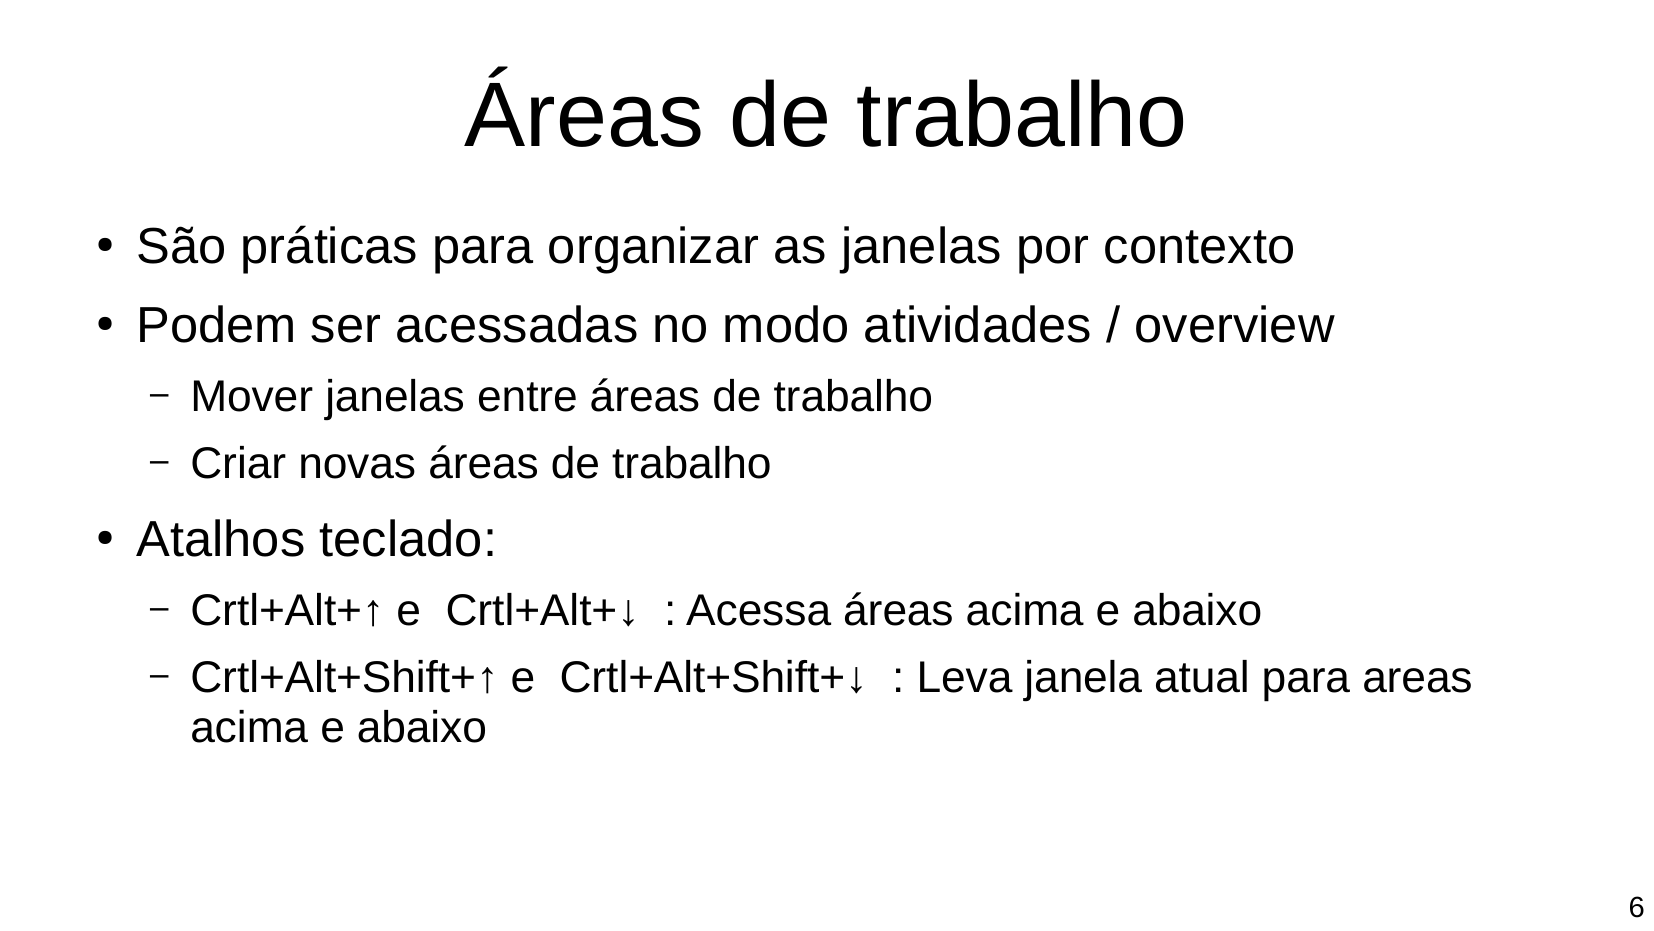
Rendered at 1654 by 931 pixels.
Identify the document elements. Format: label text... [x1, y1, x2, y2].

list São práticas para organizar as janelas por contexto Podem ser acessadas no modo atividades / overview Mover janelas entre áreas de trabalho Criar novas áreas de trabalho Atalhos teclado: Crtl+Alt+↑ e Crtl+Alt+↓ : Acessa áreas acima e abaixo Crtl+Alt+Shift+↑ e Crtl+Alt+Shift+↓ : Leva janela atual para areas acima e abaixo [82, 217, 1571, 758]
title Áreas de trabalho [82, 37, 1571, 193]
